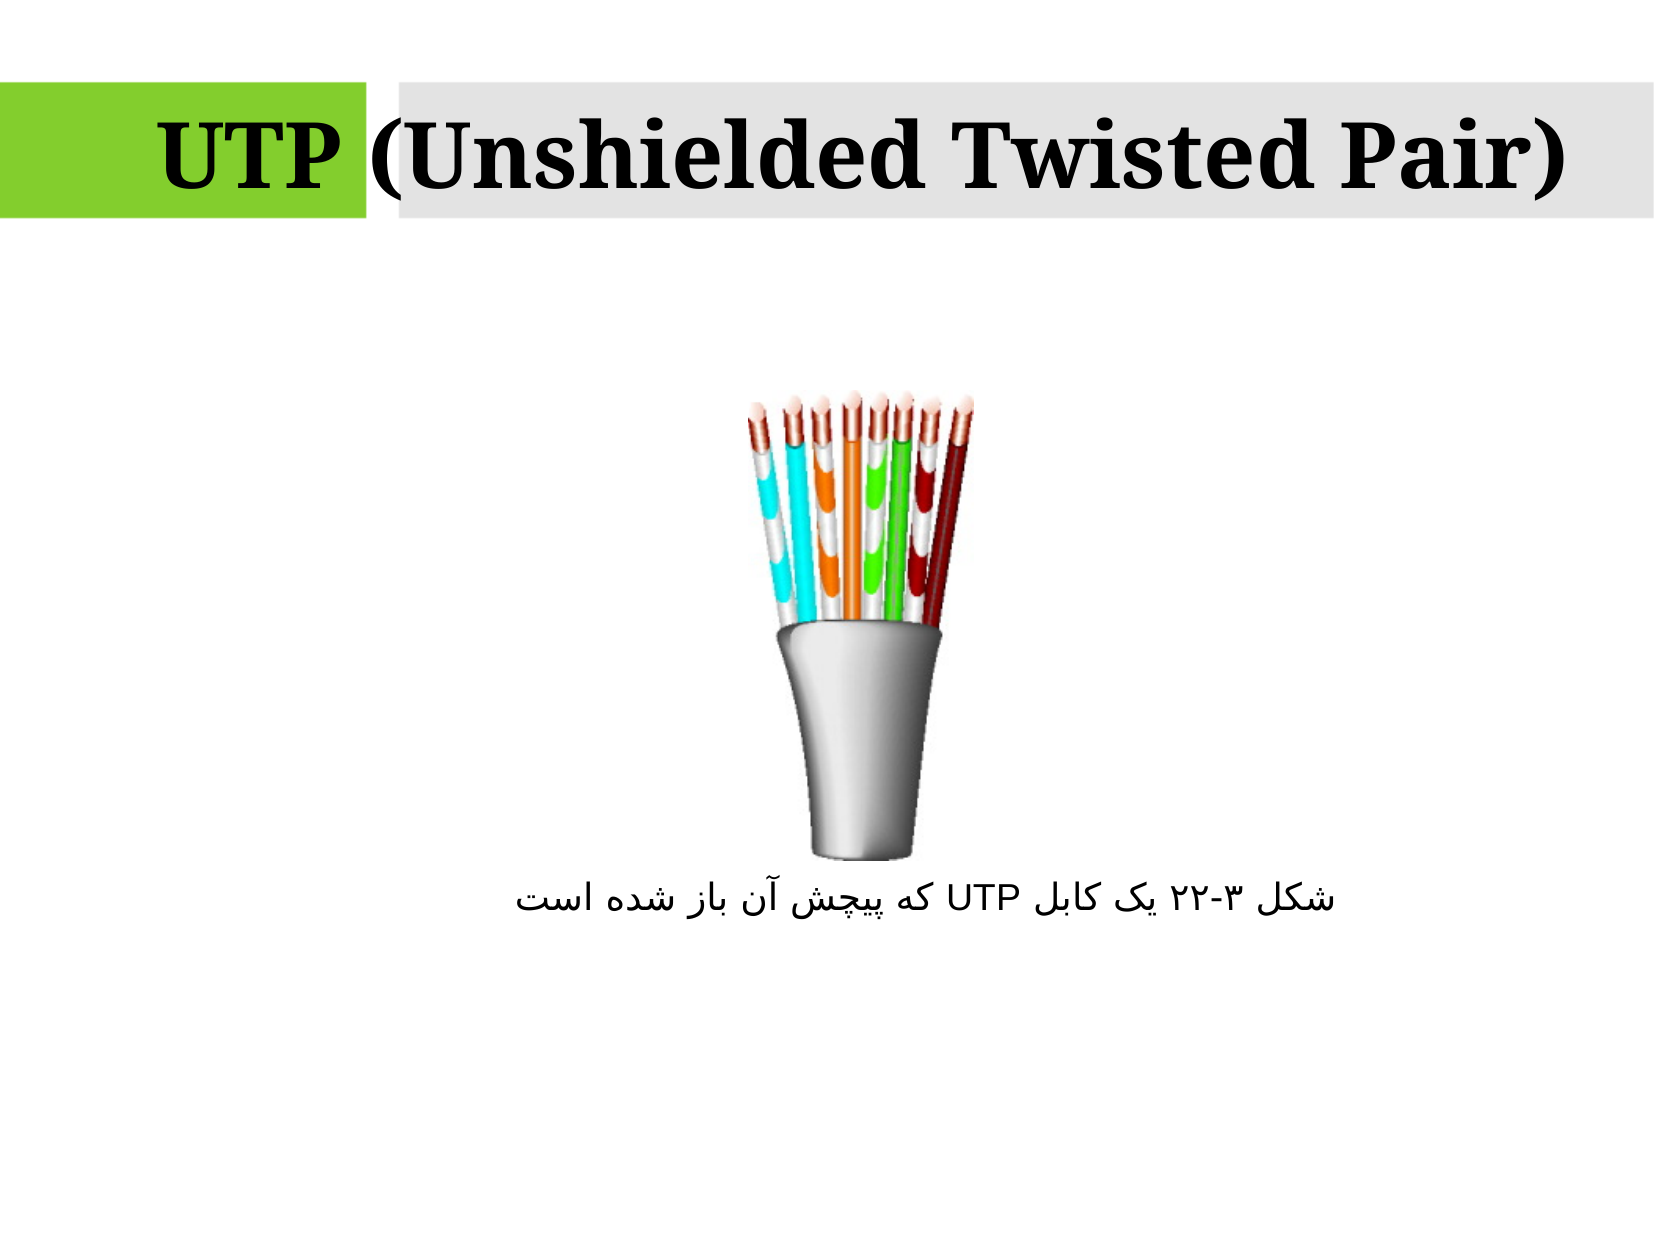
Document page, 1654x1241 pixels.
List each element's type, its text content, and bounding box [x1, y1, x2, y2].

picture [0, 0, 1654, 1241]
text_box شکل ۳-۲۲ یک کابل UTP که پیچش آن باز شده است [411, 865, 1387, 927]
title UTP (Unshielded Twisted Pair) [82, 49, 1571, 257]
